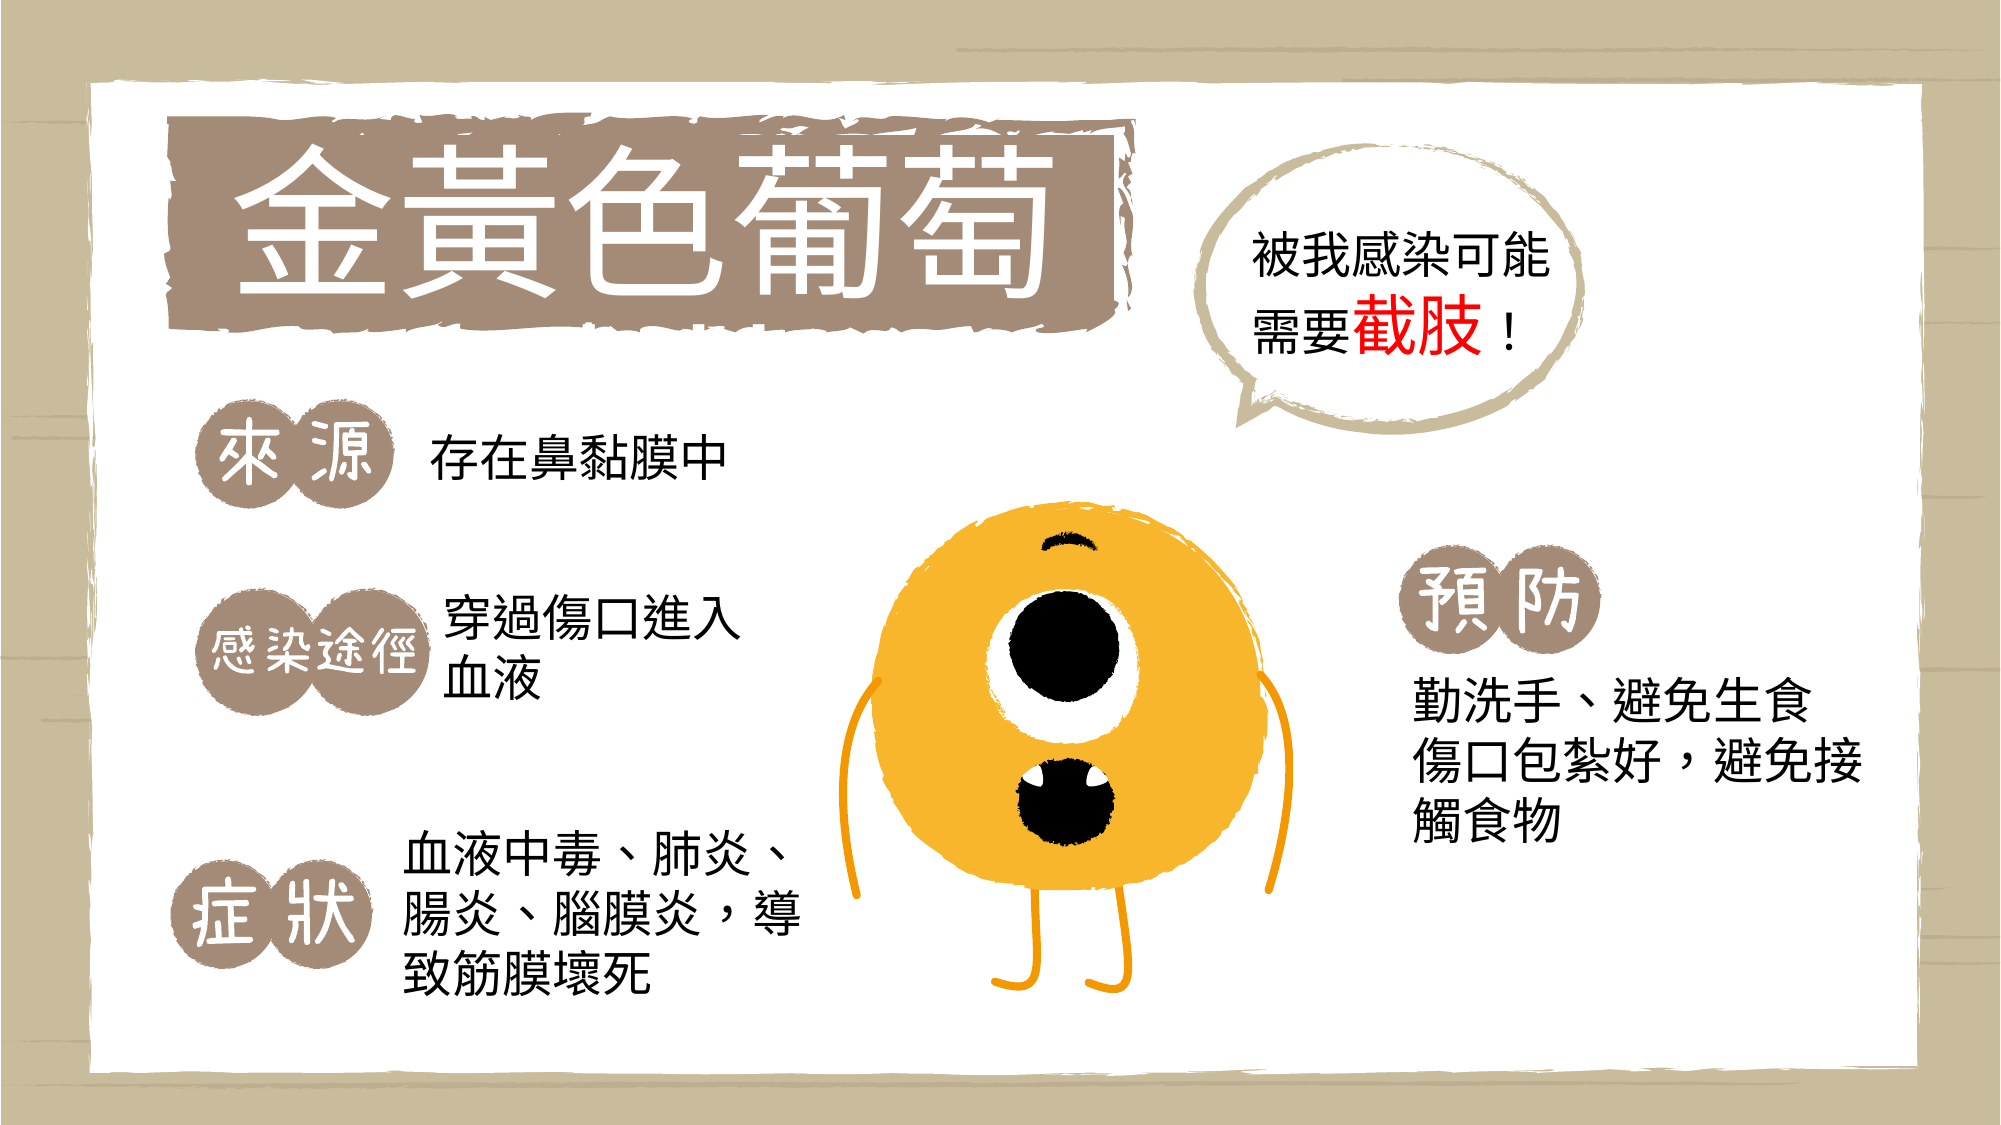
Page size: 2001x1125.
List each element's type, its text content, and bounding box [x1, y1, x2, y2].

text_box 血液中毒、肺炎、腸炎、腦膜炎，導致筋膜壞死 [387, 815, 833, 1013]
picture [162, 112, 1138, 334]
text_box 被我感染可能需要截肢！ [1236, 216, 1576, 373]
picture [194, 398, 396, 509]
picture [170, 859, 374, 969]
text_box 穿過傷口進入 血液 [427, 579, 838, 716]
picture [838, 501, 1293, 993]
text_box 金黃色葡萄球菌 [179, 133, 1114, 295]
text_box 勤洗手、避免生食 傷口包紮好，避免接觸食物 [1398, 662, 1885, 860]
picture [194, 587, 431, 717]
text_box 存在鼻黏膜中 [414, 418, 886, 495]
picture [1192, 142, 1586, 436]
picture [1398, 544, 1603, 654]
